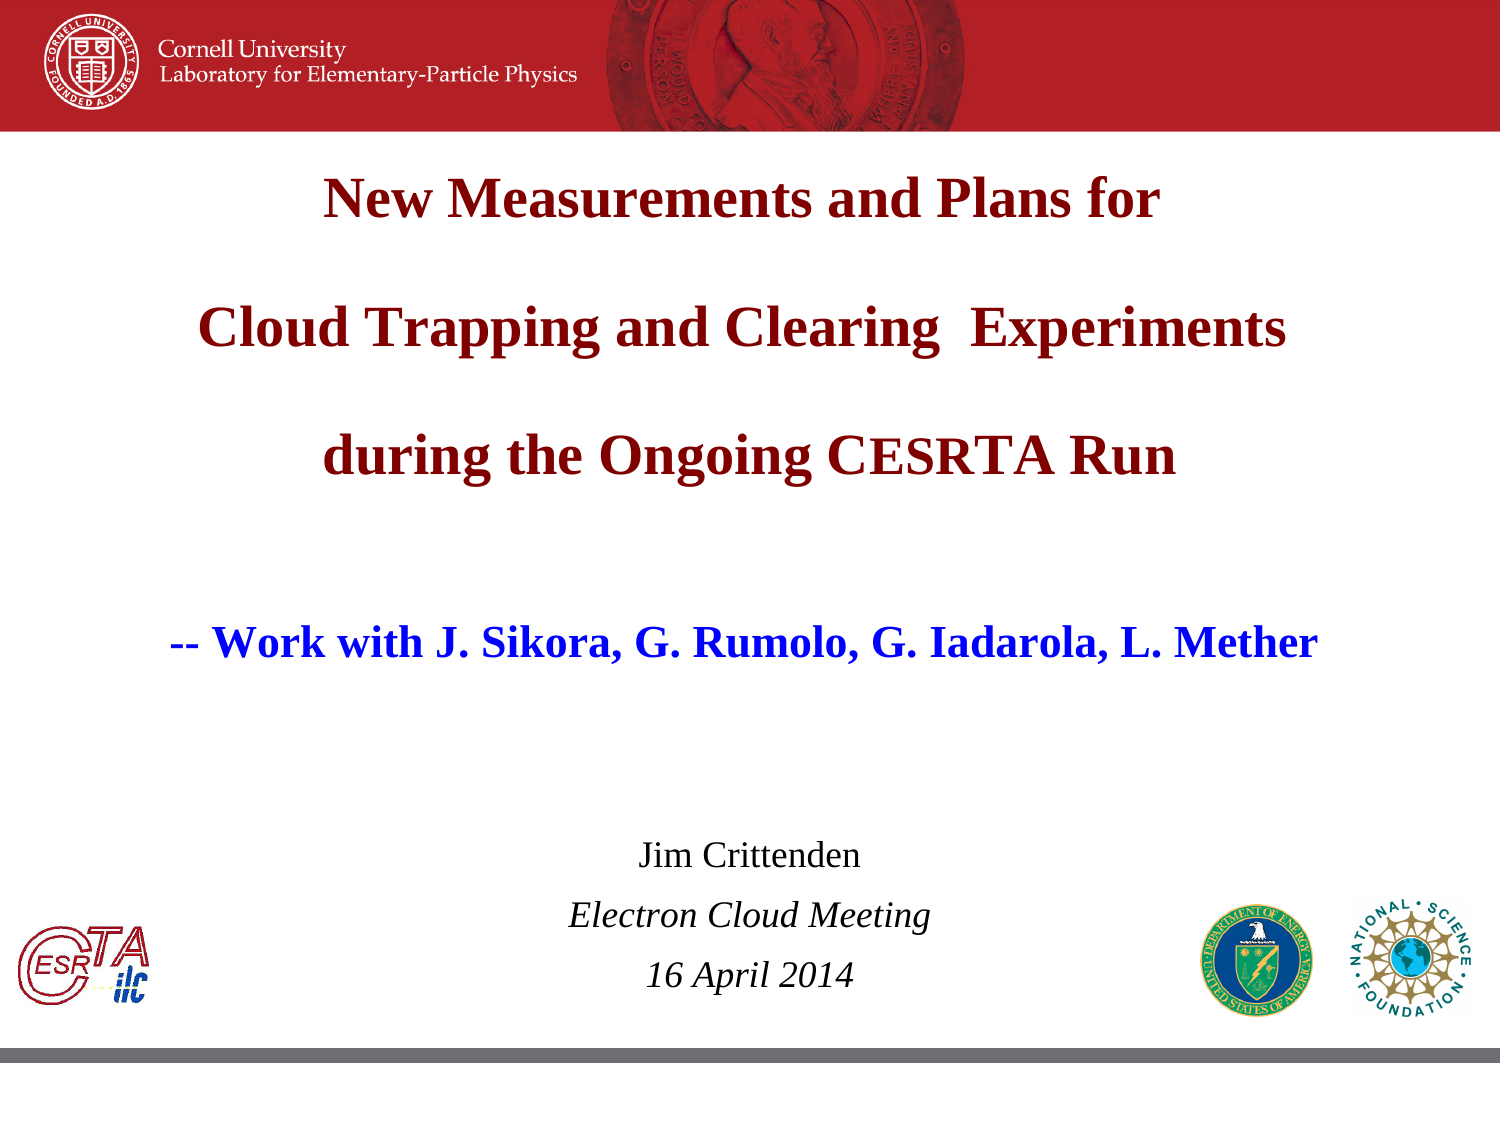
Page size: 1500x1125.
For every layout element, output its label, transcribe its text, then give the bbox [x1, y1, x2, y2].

title New Measurements and Plans for Cloud Trapping and Clearing Experiments during the Ongoing CESRTA Run -- Work with J. Sikora, G. Rumolo, G. Iadarola, L. Mether [0, 157, 1500, 676]
picture [8, 899, 151, 1036]
picture [0, 0, 1500, 132]
subtitle Jim Crittenden Electron Cloud Meeting 16 April 2014 [300, 825, 1201, 1002]
picture [1200, 904, 1313, 1017]
picture [1350, 899, 1471, 1017]
